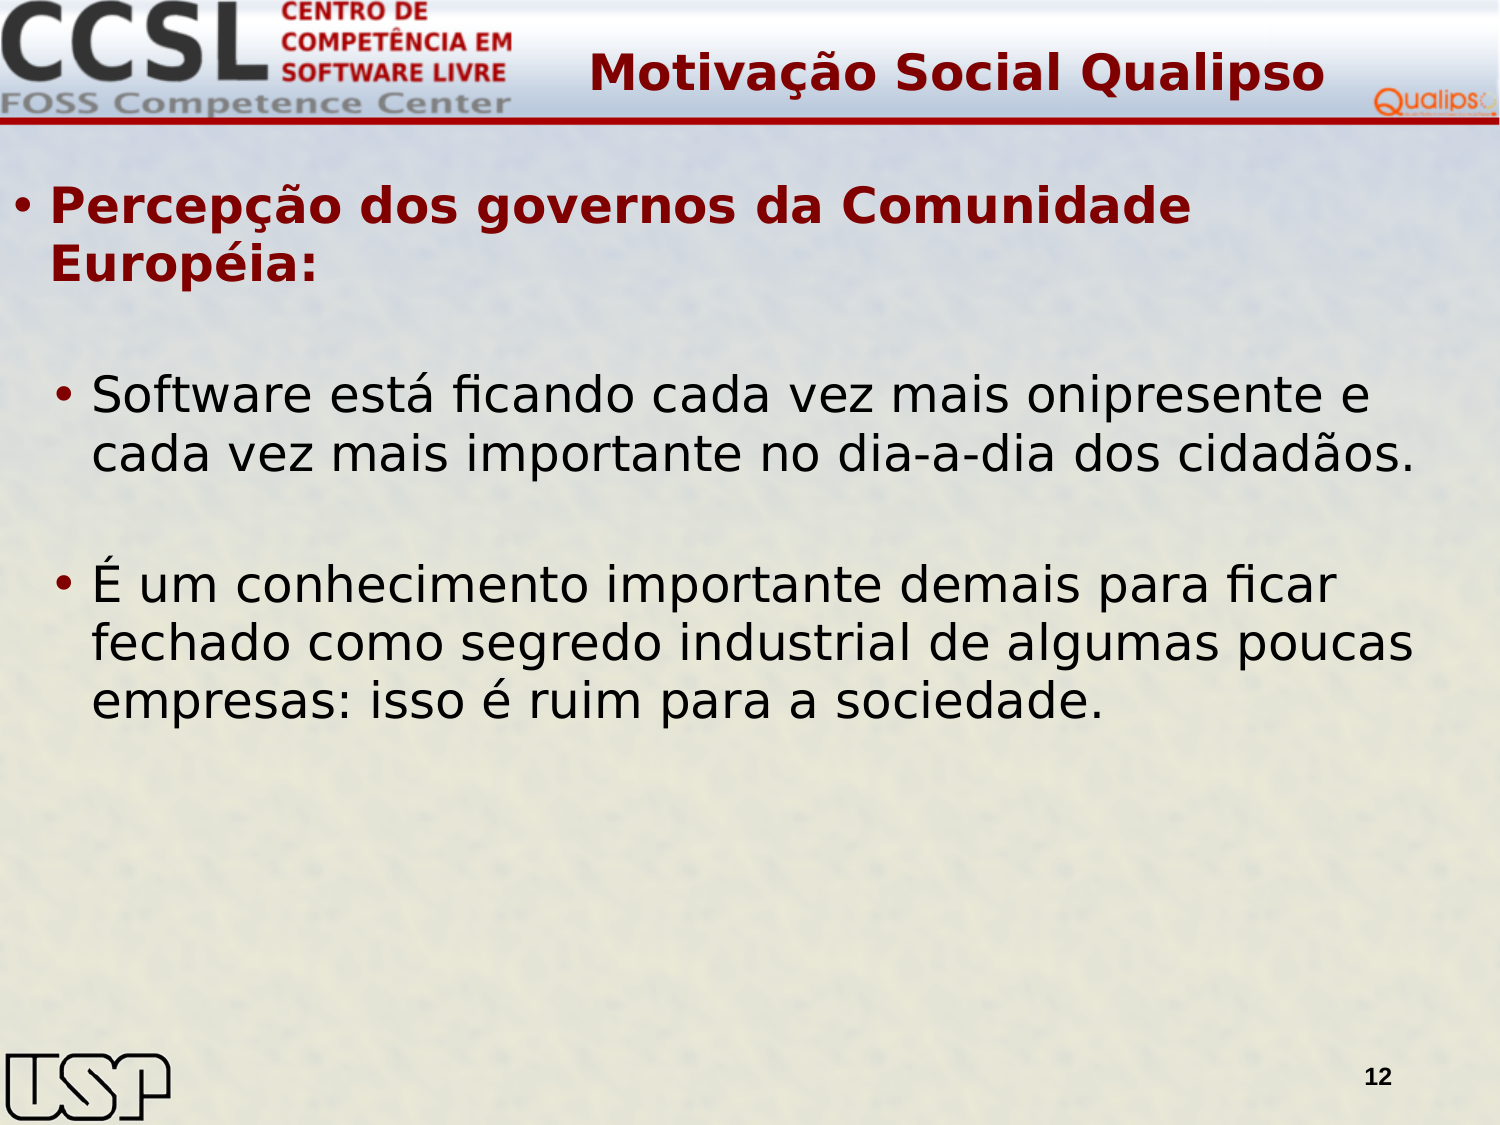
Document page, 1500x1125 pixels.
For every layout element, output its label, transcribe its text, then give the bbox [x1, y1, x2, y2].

title Motivação Social Qualipso [437, 21, 1479, 125]
picture [0, 0, 1500, 1125]
list Percepção dos governos da Comunidade Européia: Software está ficando cada vez mais onipresente e cada vez mais importante no dia-a-dia dos cidadãos. É um conhecimento importante demais para ficar fechado como segredo industrial de algumas poucas empresas: isso é ruim para a sociedade. [75, 263, 1425, 993]
